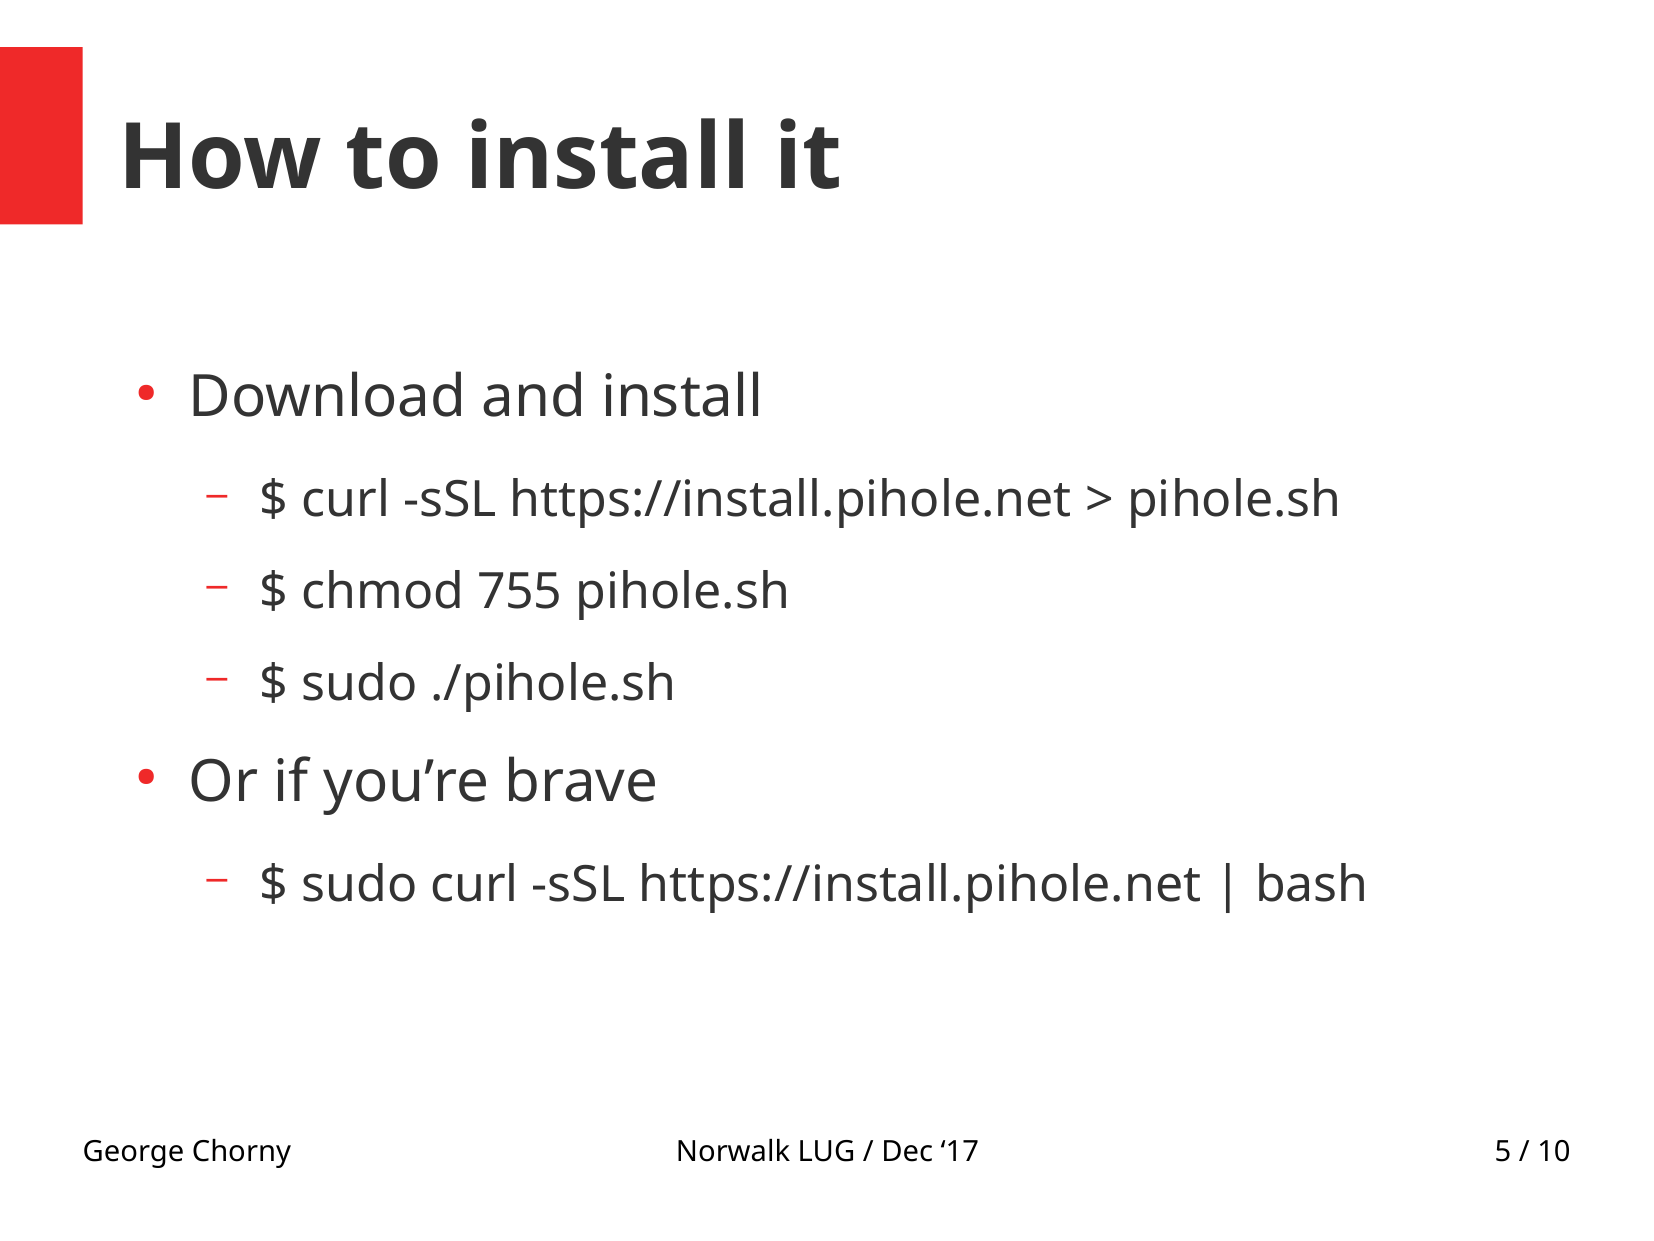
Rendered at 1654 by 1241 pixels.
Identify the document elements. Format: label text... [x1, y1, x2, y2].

title How to install it [118, 49, 1571, 257]
list Download and install $ curl -sSL https://install.pihole.net > pihole.sh $ chmod 755 pihole.sh $ sudo ./pihole.sh Or if you’re brave $ sudo curl -sSL https://install.pihole.net | bash [118, 354, 1536, 1074]
